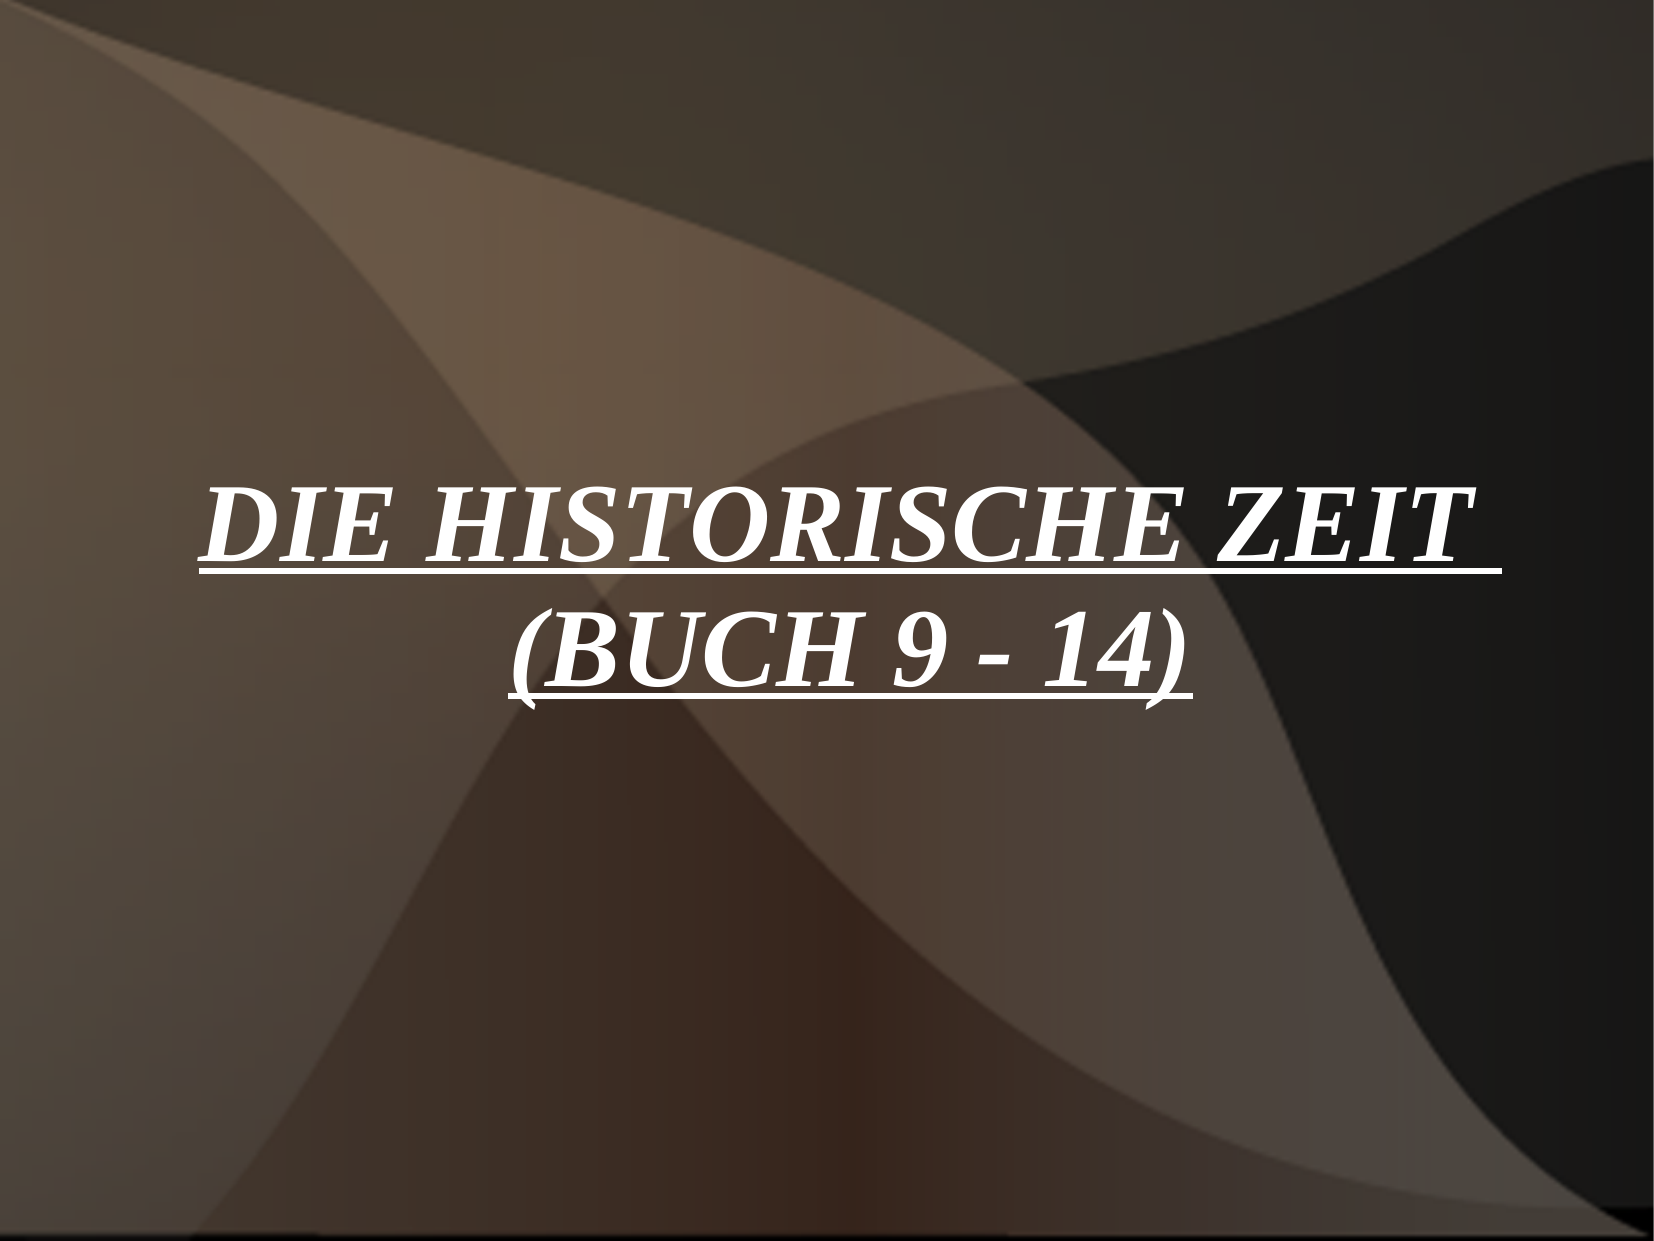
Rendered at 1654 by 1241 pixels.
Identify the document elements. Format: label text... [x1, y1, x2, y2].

picture [0, 0, 1654, 1241]
title DIE HISTORISCHE ZEIT (BUCH 9 - 14) [106, 461, 1595, 711]
